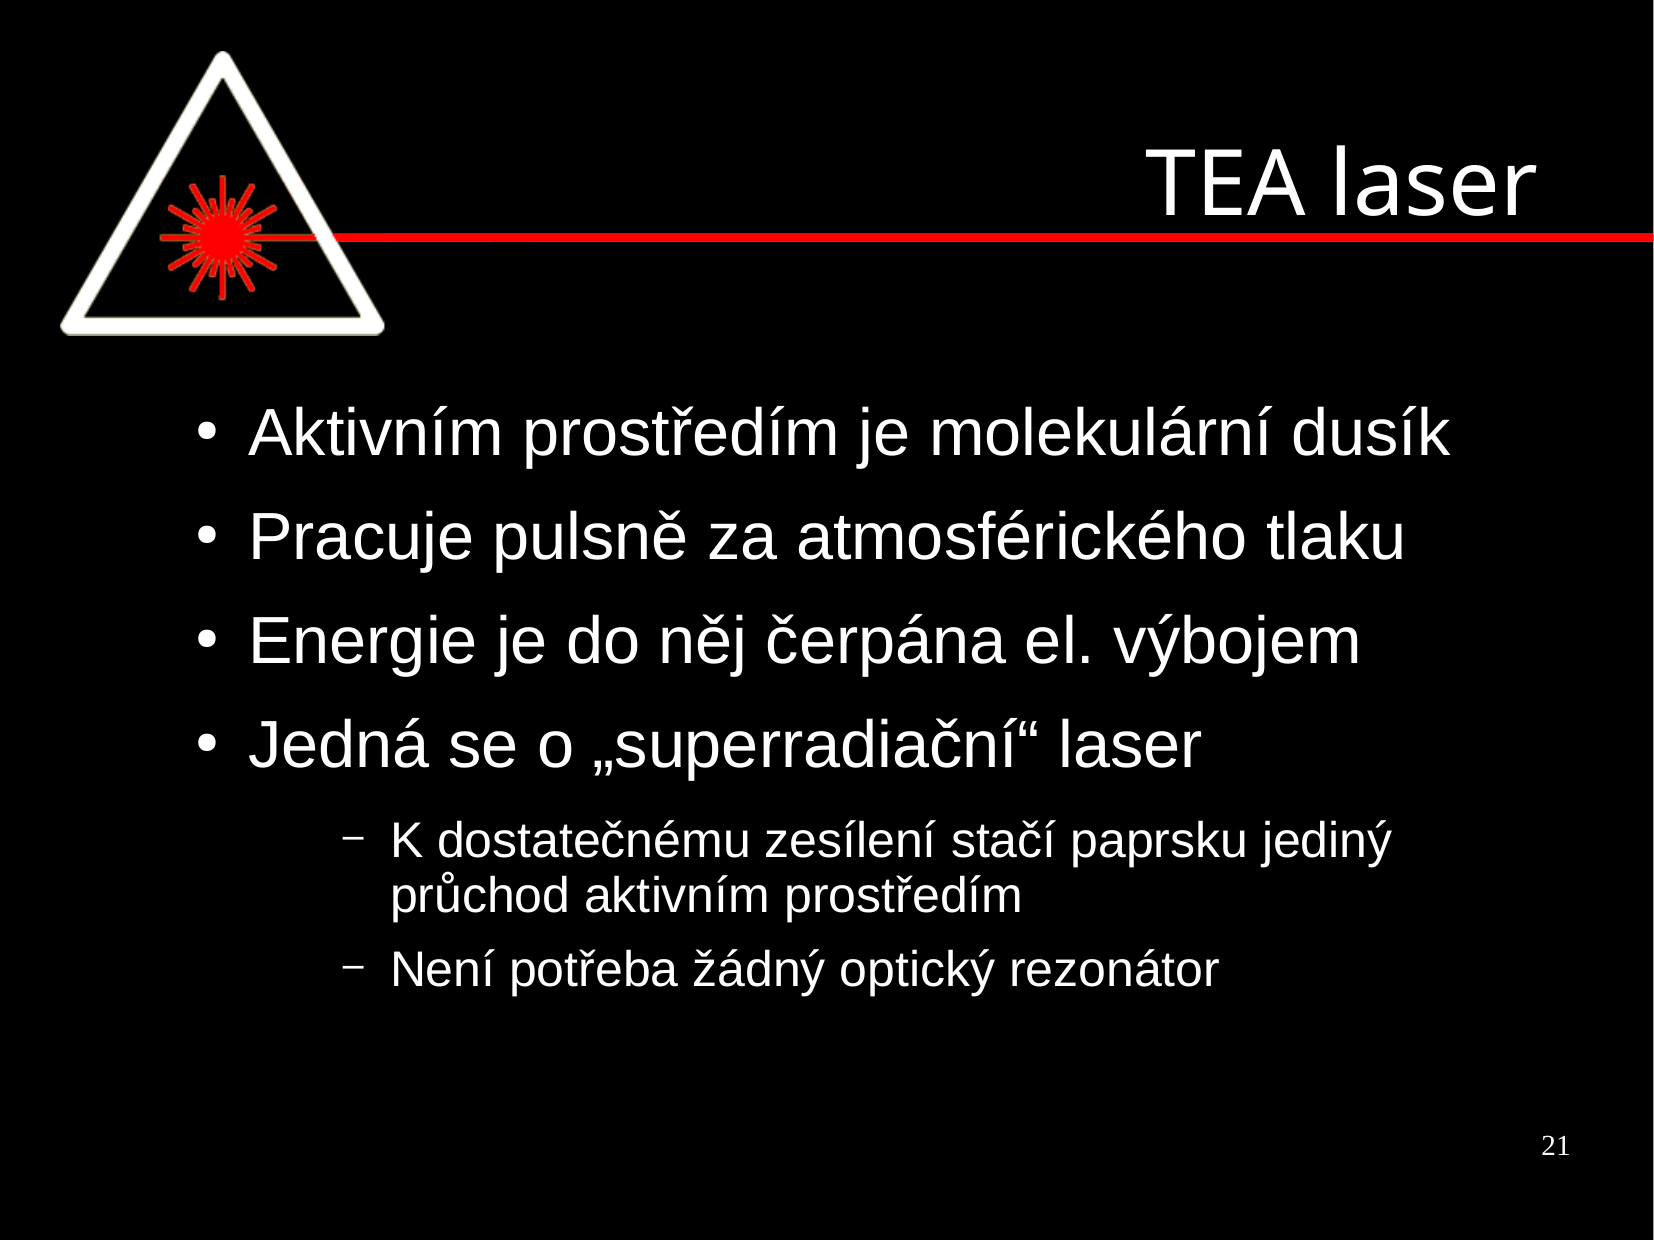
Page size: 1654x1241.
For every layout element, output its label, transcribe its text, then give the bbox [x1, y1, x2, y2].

picture [60, 51, 1654, 336]
title TEA laser [50, 75, 1540, 283]
list Aktivním prostředím je molekulární dusík Pracuje pulsně za atmosférického tlaku Energie je do něj čerpána el. výbojem Jedná se o „superradiační“ laser K dostatečnému zesílení stačí paprsku jediný průchod aktivním prostředím Není potřeba žádný optický rezonátor [177, 394, 1571, 1094]
